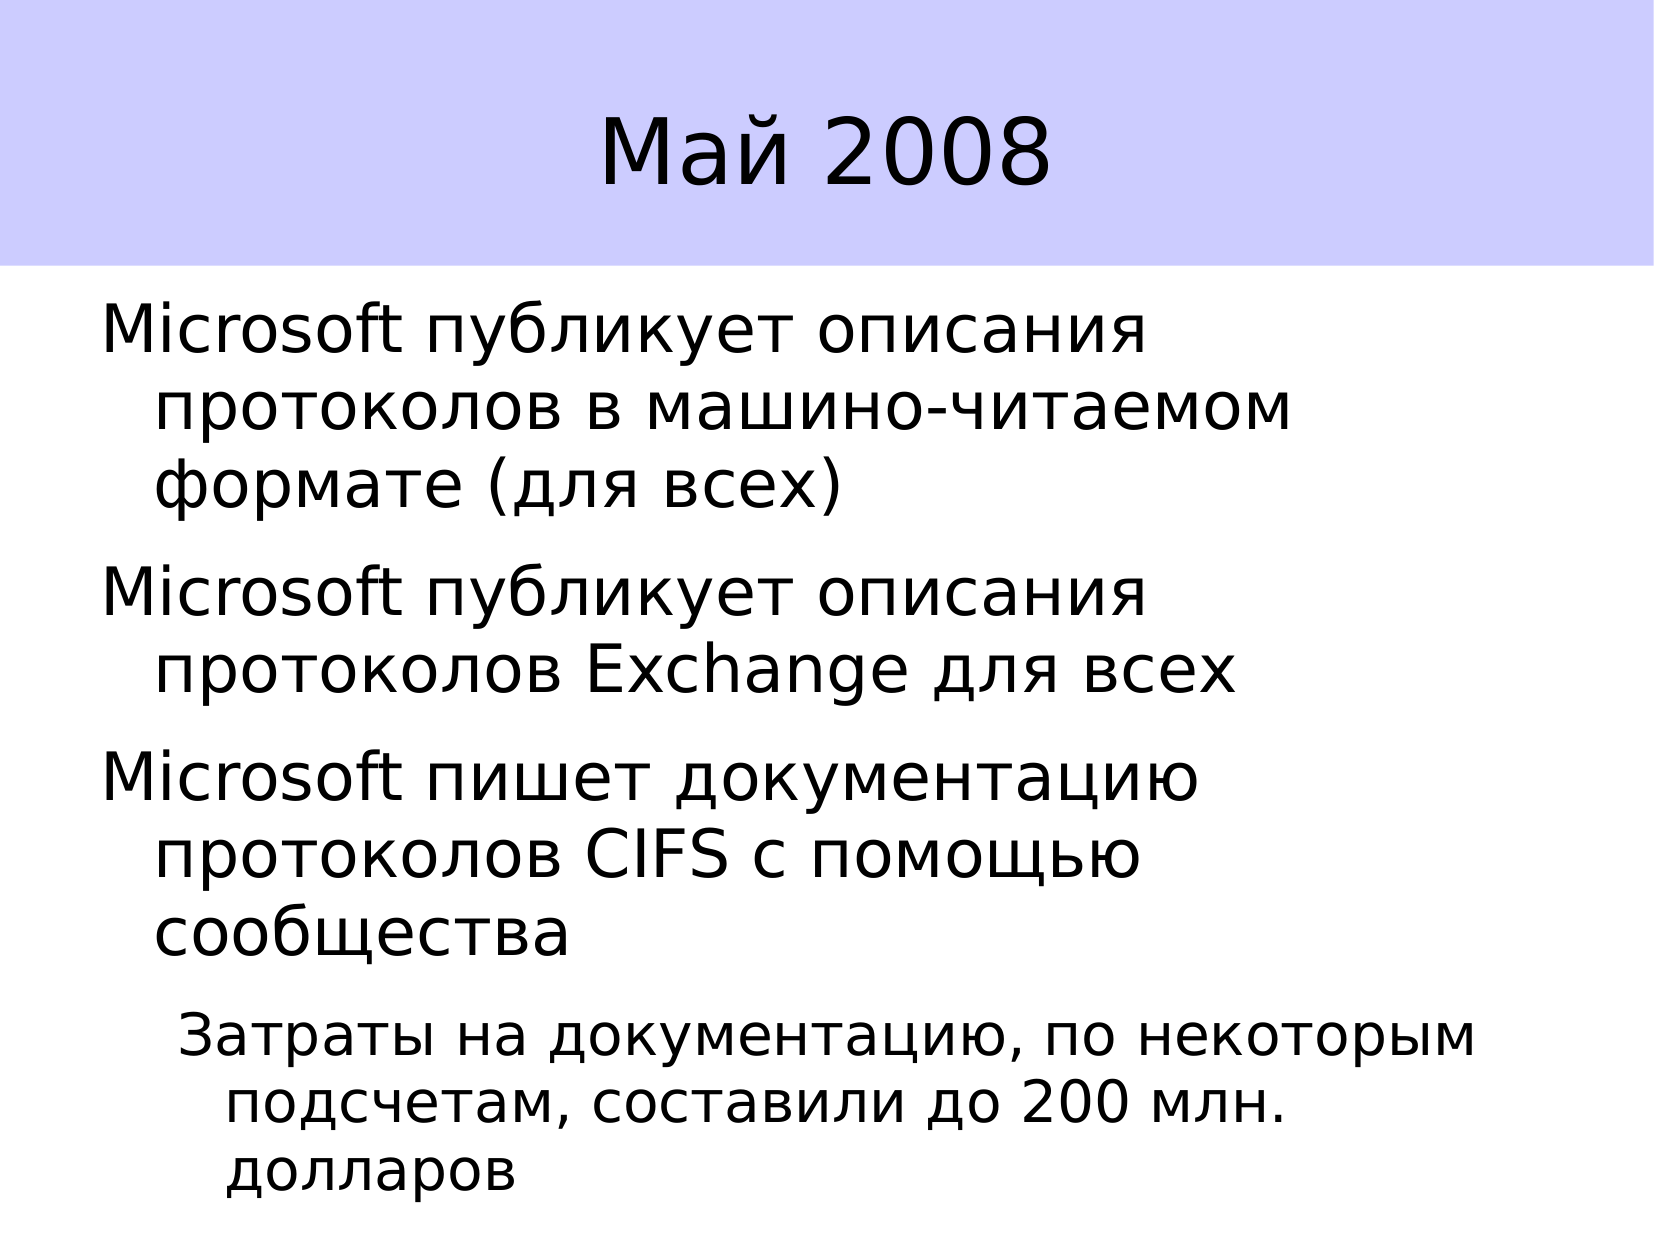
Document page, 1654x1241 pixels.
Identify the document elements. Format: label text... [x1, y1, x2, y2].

list Microsoft публикует описания протоколов в машино-читаемом формате (для всех) Microsoft публикует описания протоколов Exchange для всех Microsoft пишет документацию протоколов CIFS с помощью сообщества Затраты на документацию, по некоторым подсчетам, составили до 200 млн. долларов [82, 290, 1571, 1203]
title Май 2008 [82, 56, 1571, 250]
